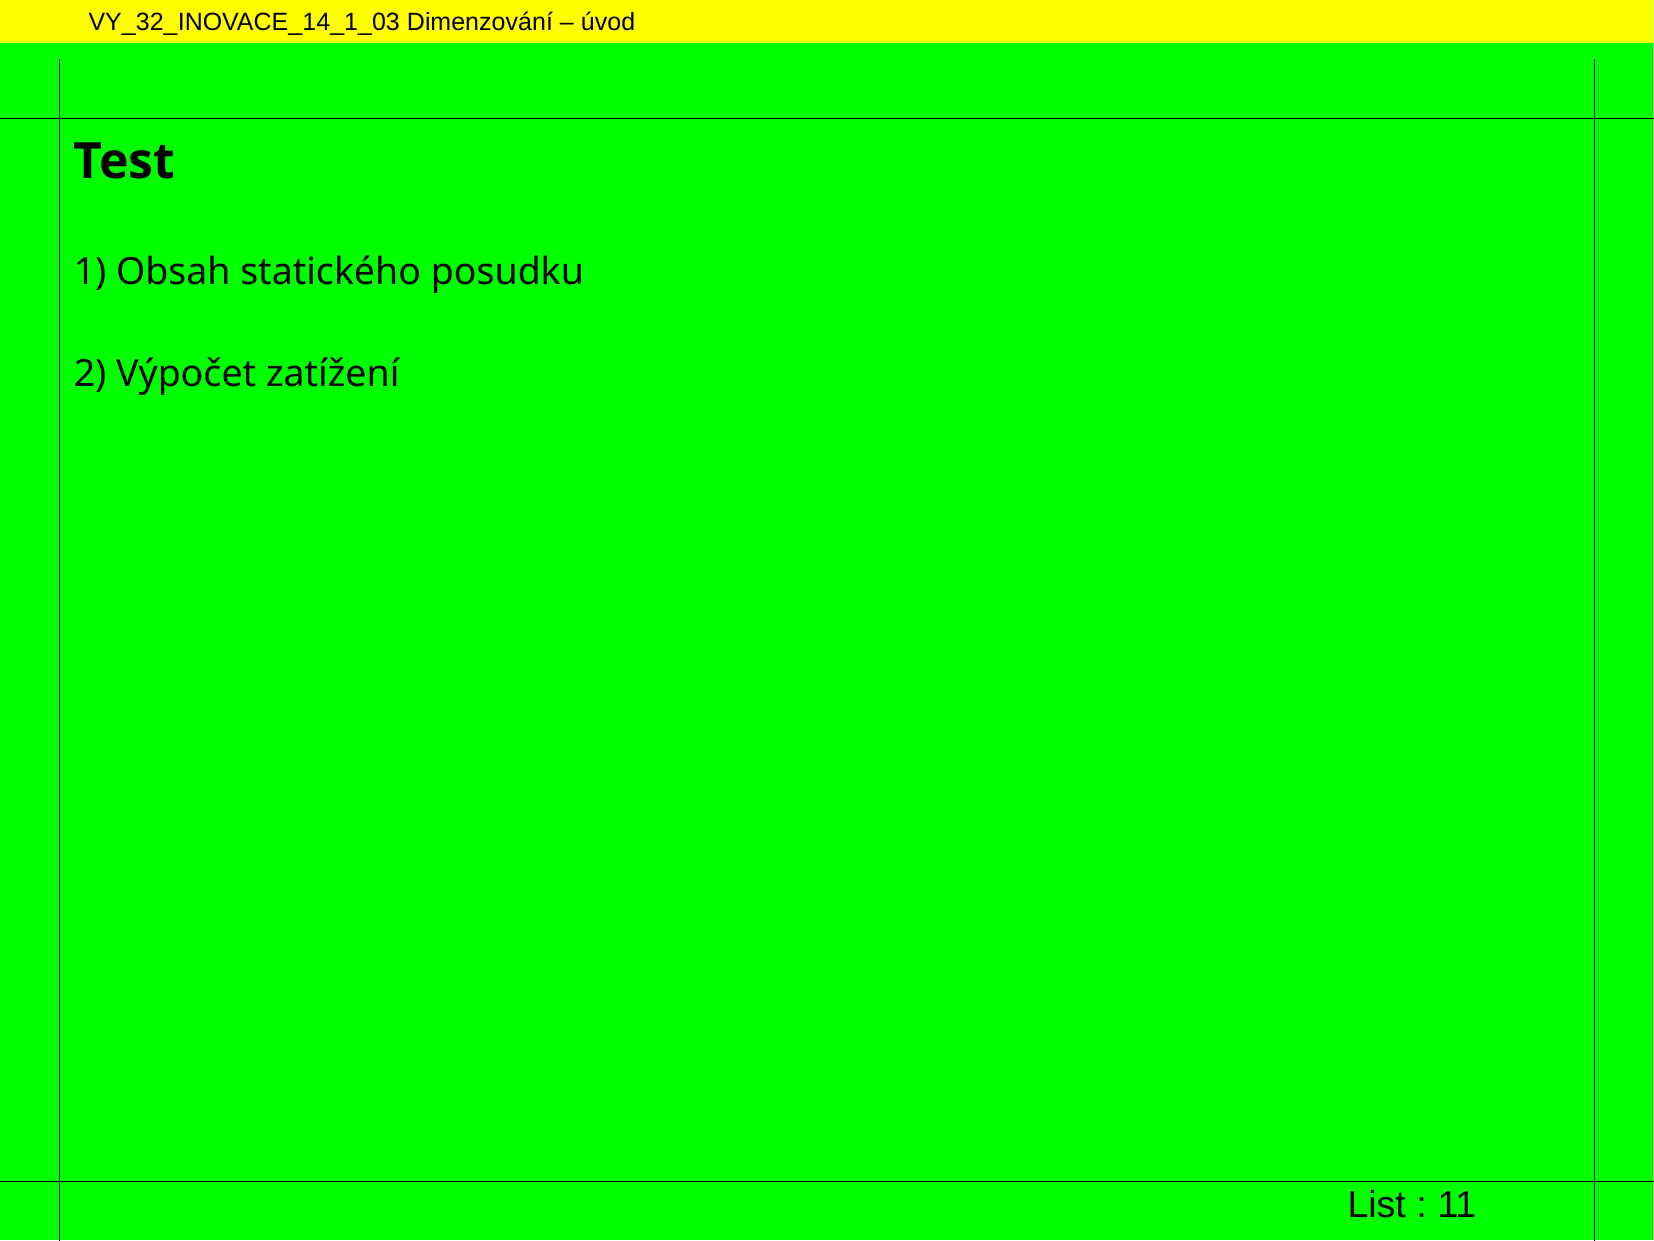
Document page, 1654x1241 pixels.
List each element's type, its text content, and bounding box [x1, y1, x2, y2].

text_box VY_32_INOVACE_14_1_03 Dimenzování – úvod [0, 0, 1654, 43]
text_box List : <číslo> [1357, 1176, 1599, 1241]
text_box Test 1) Obsah statického posudku 2) Výpočet zatížení [59, 118, 1595, 721]
